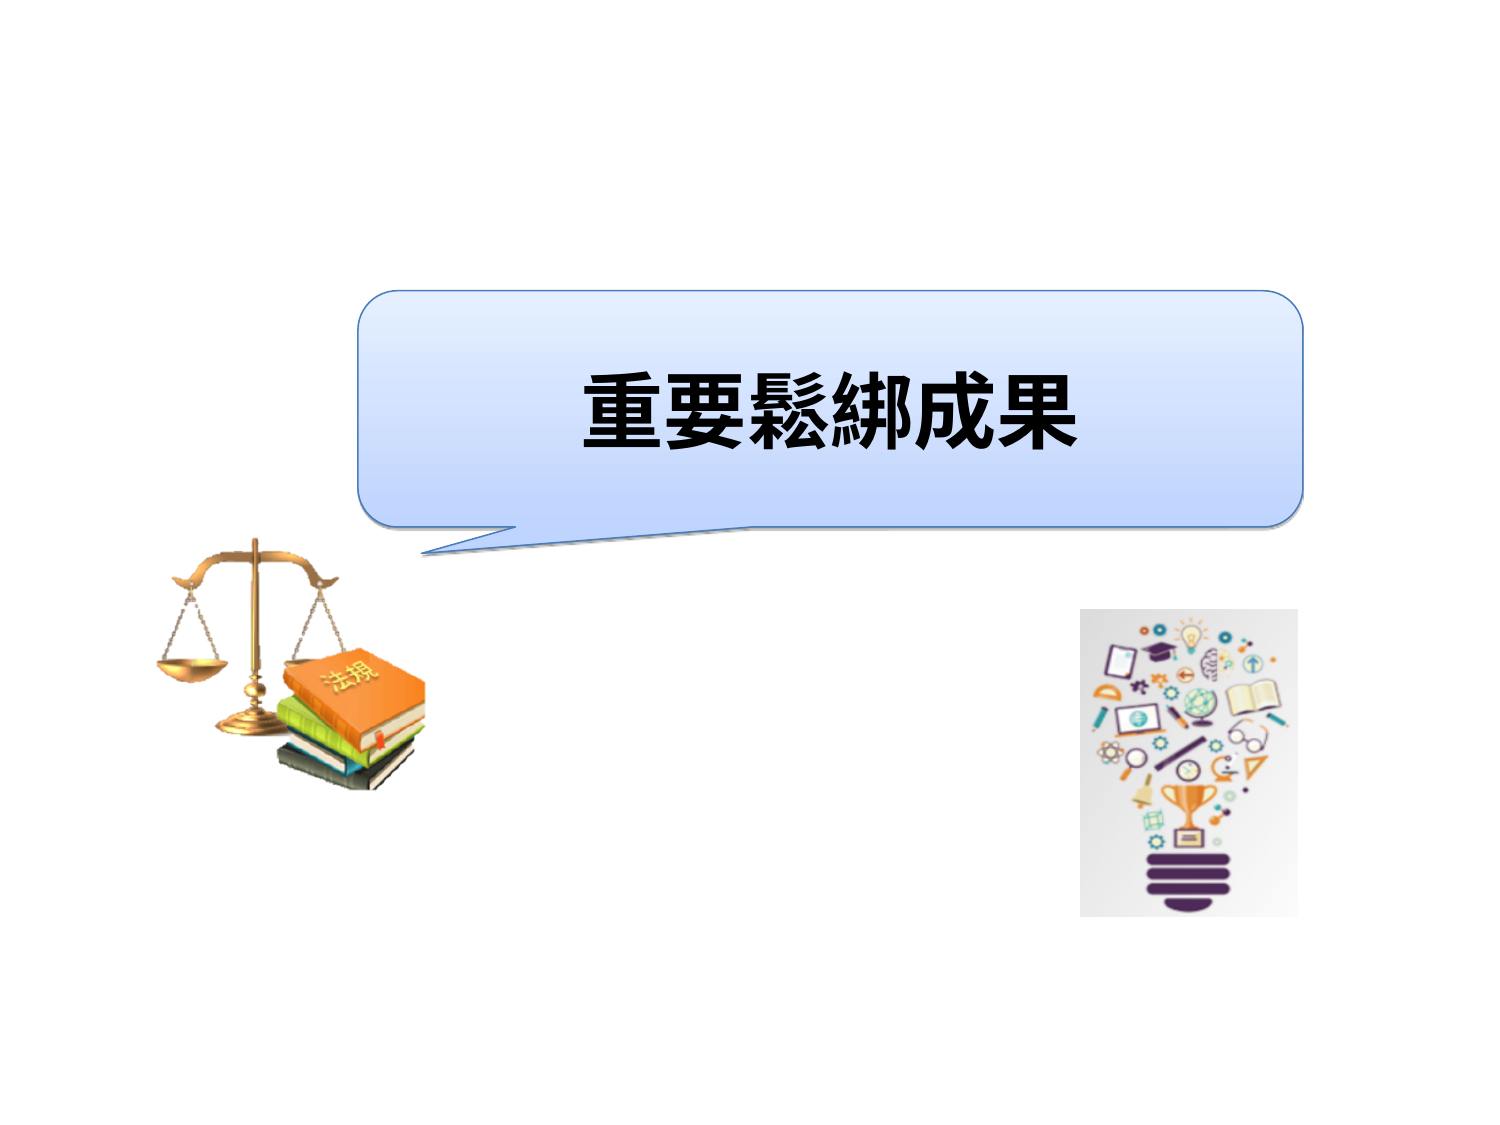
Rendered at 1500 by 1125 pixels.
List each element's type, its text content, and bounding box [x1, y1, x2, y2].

text_box 重要鬆綁成果 [357, 290, 1303, 551]
picture [123, 506, 459, 822]
picture [1080, 609, 1298, 917]
